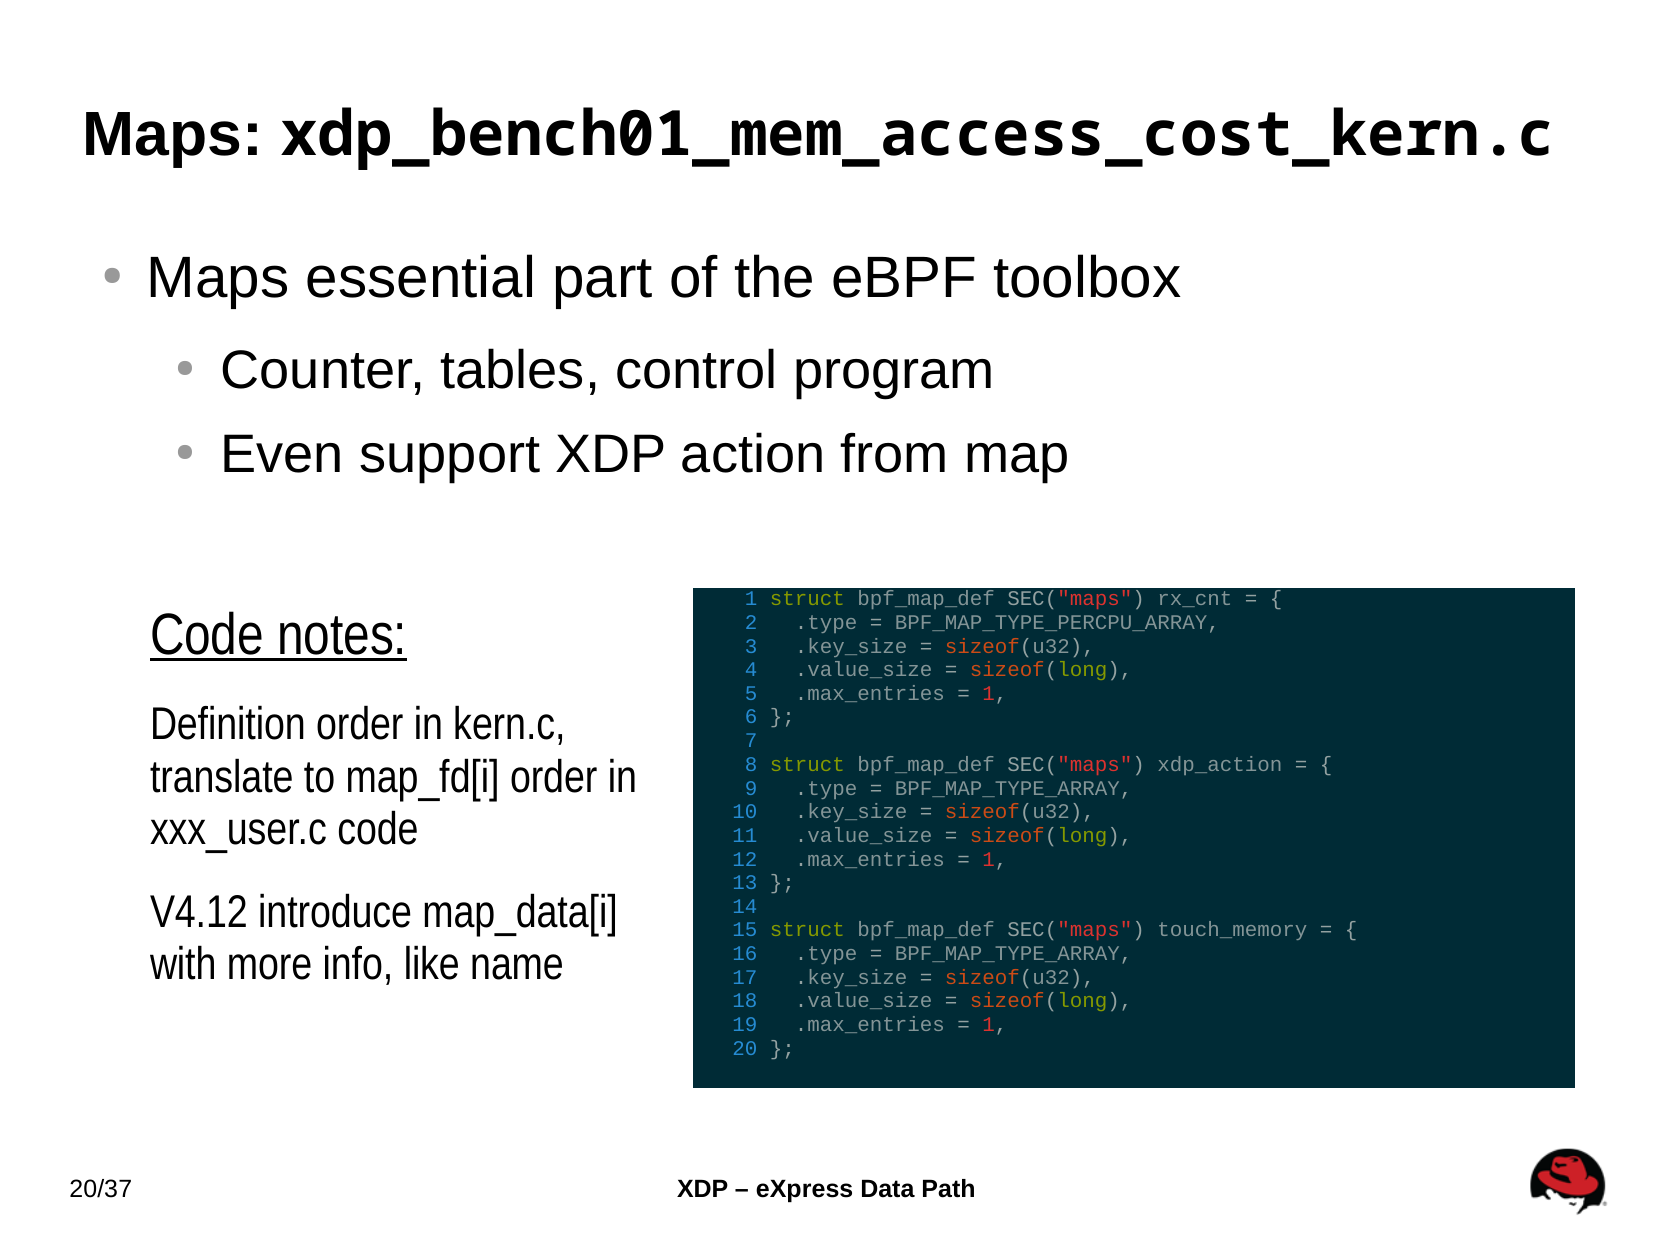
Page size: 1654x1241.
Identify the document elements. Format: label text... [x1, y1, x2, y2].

list Maps essential part of the eBPF toolbox Counter, tables, control program Even support XDP action from map [86, 244, 1276, 563]
list Code notes: Definition order in kern.c, translate to map_fd[i] order in xxx_user.c code V4.12 introduce map_data[i] with more info, like name [150, 600, 638, 1031]
picture [1529, 1146, 1613, 1224]
chart [575, 529, 1576, 1088]
title Maps: xdp_bench01_mem_access_cost_kern.c [82, 37, 1571, 226]
